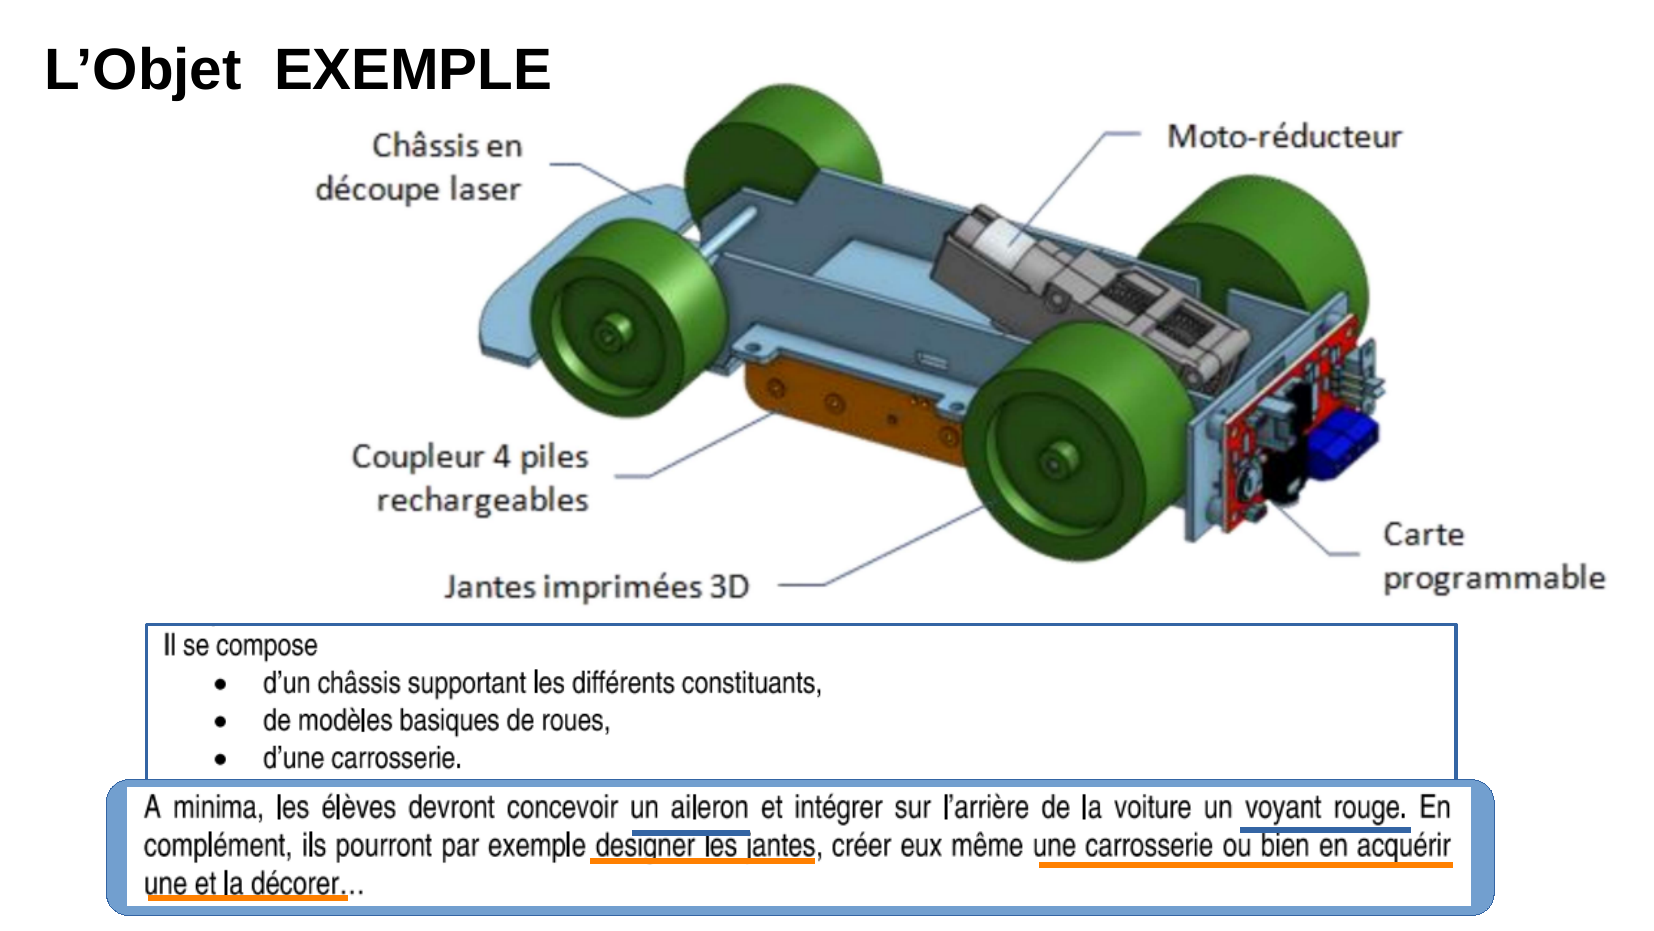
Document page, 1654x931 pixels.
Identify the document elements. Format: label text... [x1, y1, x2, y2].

text_box L’Objet EXEMPLE [29, 29, 1093, 152]
picture [147, 625, 1455, 779]
text_box [106, 779, 1495, 916]
picture [127, 787, 1471, 906]
picture [295, 57, 1625, 621]
